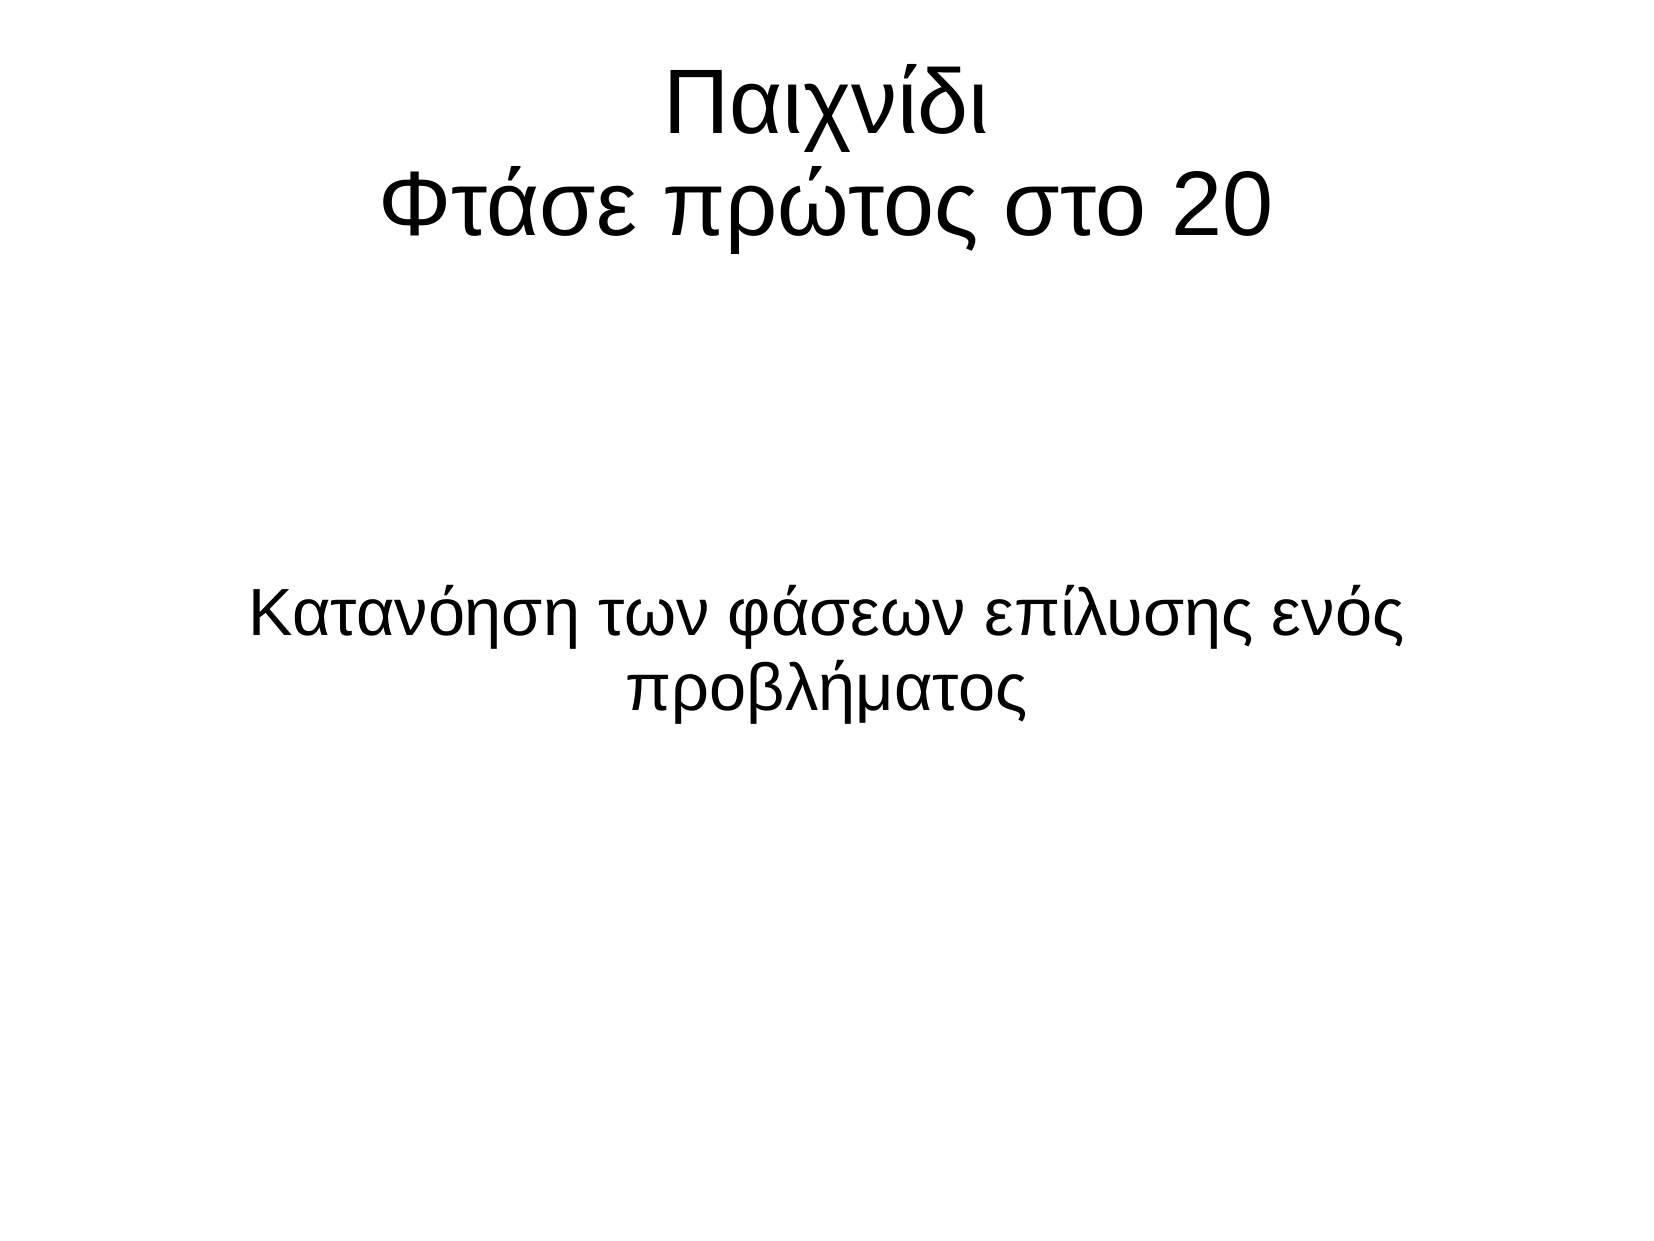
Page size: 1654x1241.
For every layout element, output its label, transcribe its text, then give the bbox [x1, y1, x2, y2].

title Παιχνίδι Φτάσε πρώτος στο 20 [82, 49, 1571, 257]
subtitle Κατανόηση των φάσεων επίλυσης ενός προβλήματος [82, 290, 1571, 1010]
